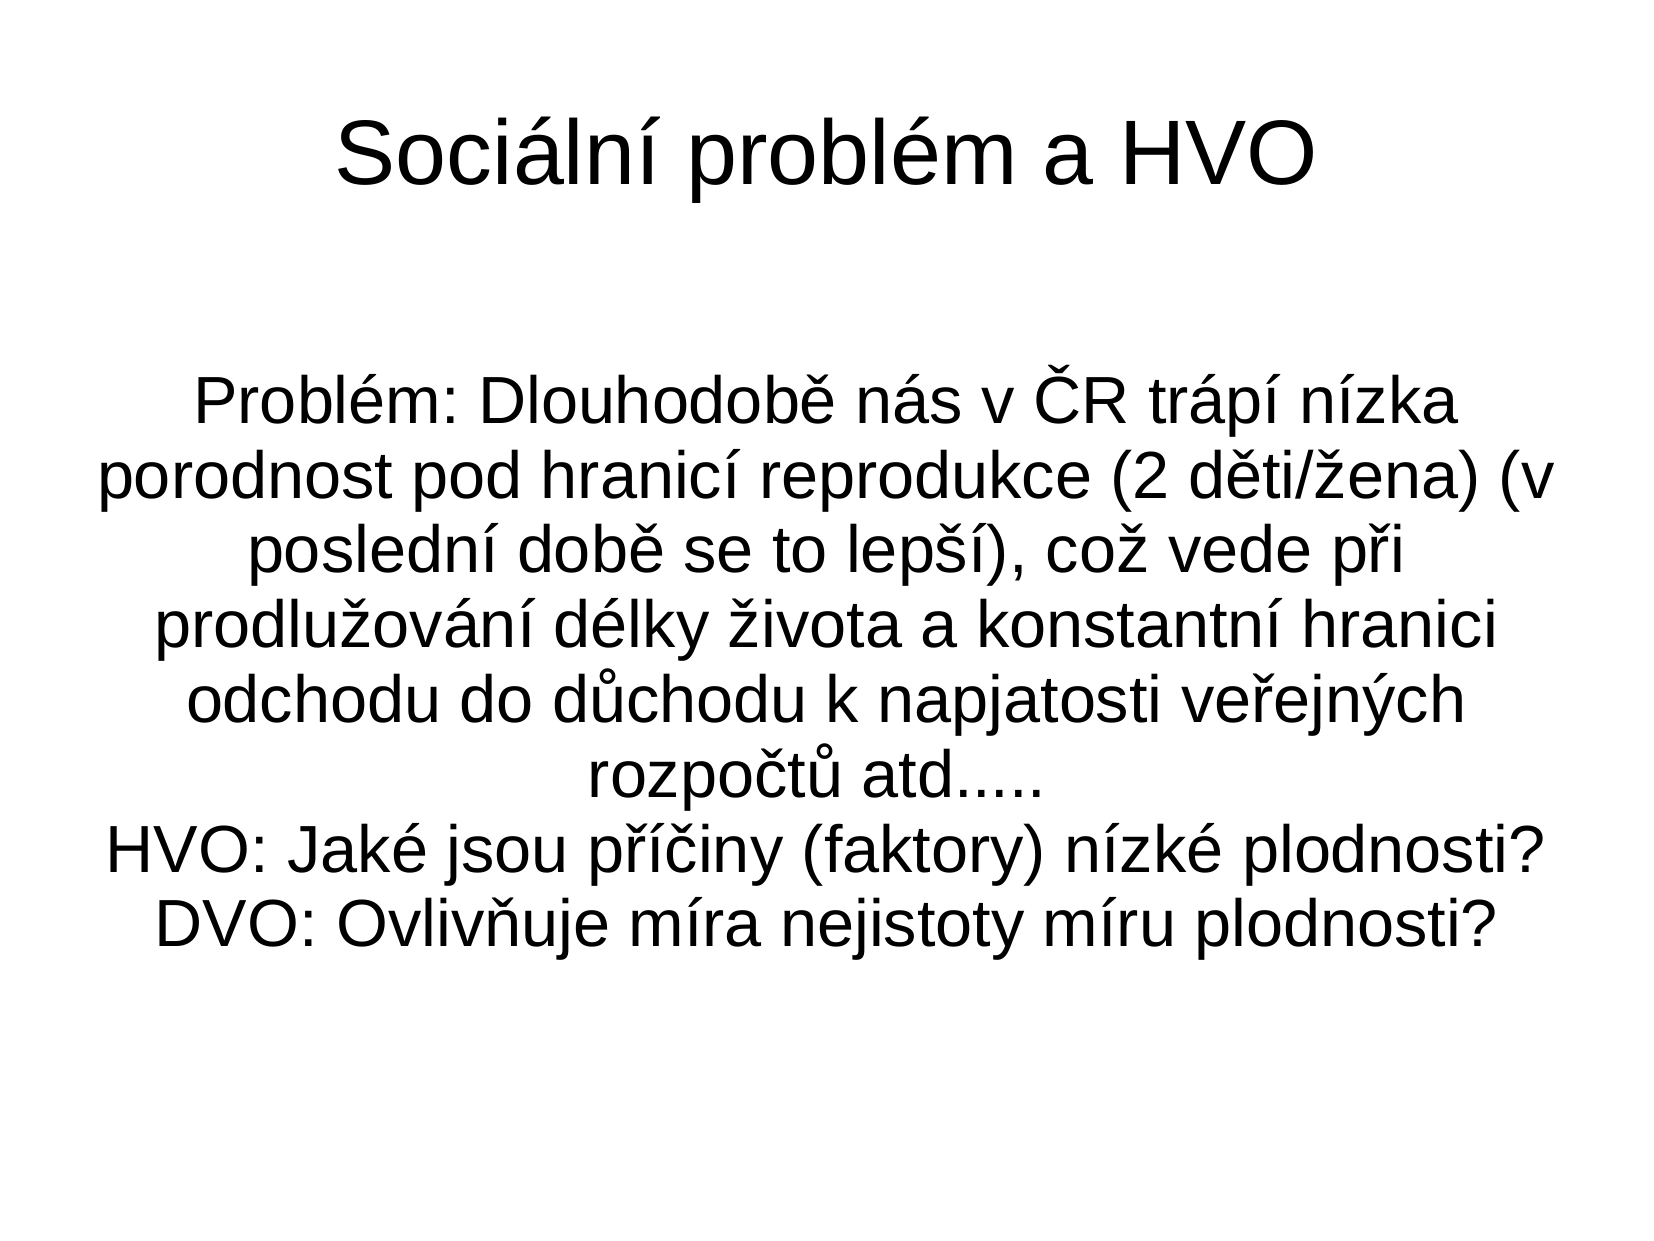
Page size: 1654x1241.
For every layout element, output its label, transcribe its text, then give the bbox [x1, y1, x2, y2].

subtitle Problém: Dlouhodobě nás v ČR trápí nízka porodnost pod hranicí reprodukce (2 děti/žena) (v poslední době se to lepší), což vede při prodlužování délky života a konstantní hranici odchodu do důchodu k napjatosti veřejných rozpočtů atd..... HVO: Jaké jsou příčiny (faktory) nízké plodnosti? DVO: Ovlivňuje míra nejistoty míru plodnosti? [82, 290, 1571, 1109]
title Sociální problém a HVO [82, 49, 1571, 257]
